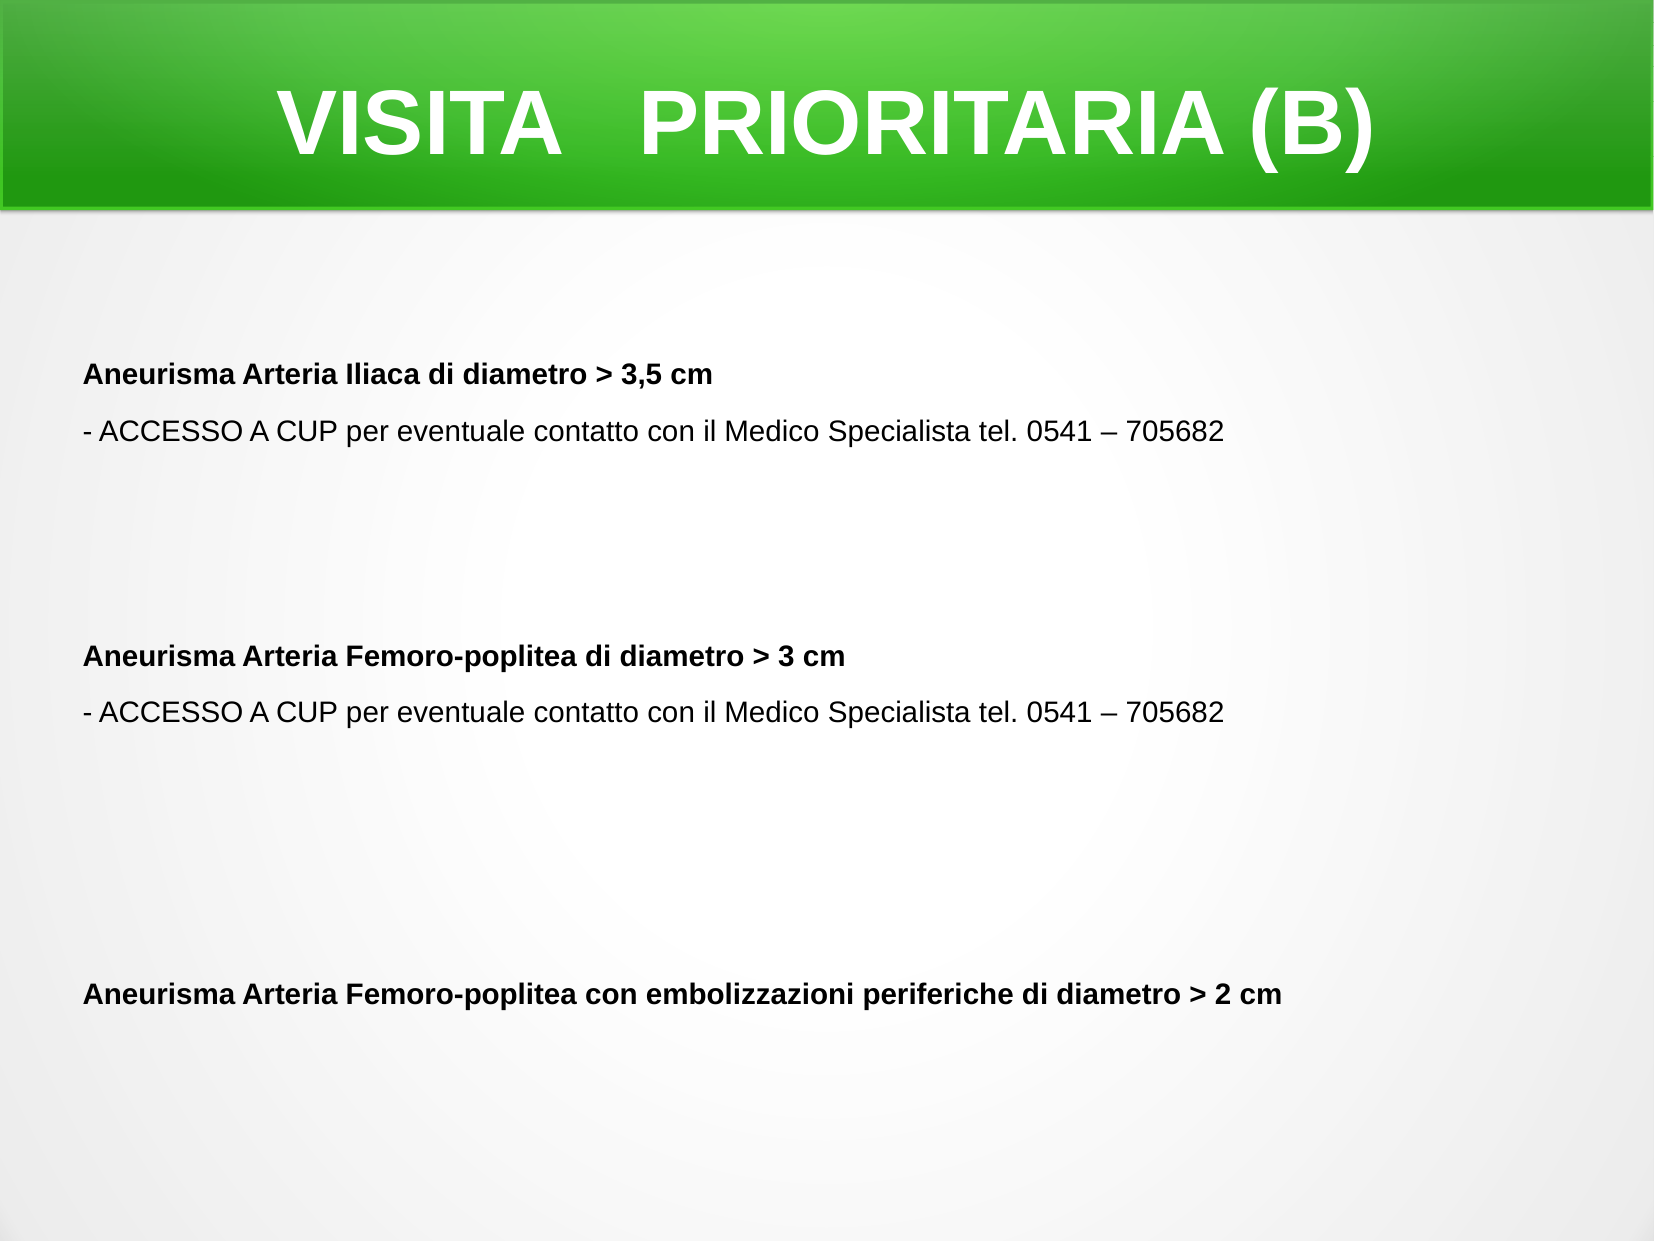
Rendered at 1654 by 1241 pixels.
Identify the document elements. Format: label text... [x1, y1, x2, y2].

list Aneurisma Arteria Iliaca di diametro > 3,5 cm - ACCESSO A CUP per eventuale contatto con il Medico Specialista tel. 0541 – 705682 Aneurisma Arteria Femoro-poplitea di diametro > 3 cm - ACCESSO A CUP per eventuale contatto con il Medico Specialista tel. 0541 – 705682 Aneurisma Arteria Femoro-poplitea con embolizzazioni periferiche di diametro > 2 cm [82, 299, 1571, 1019]
title VISITA PRIORITARIA (B) [82, 47, 1571, 189]
